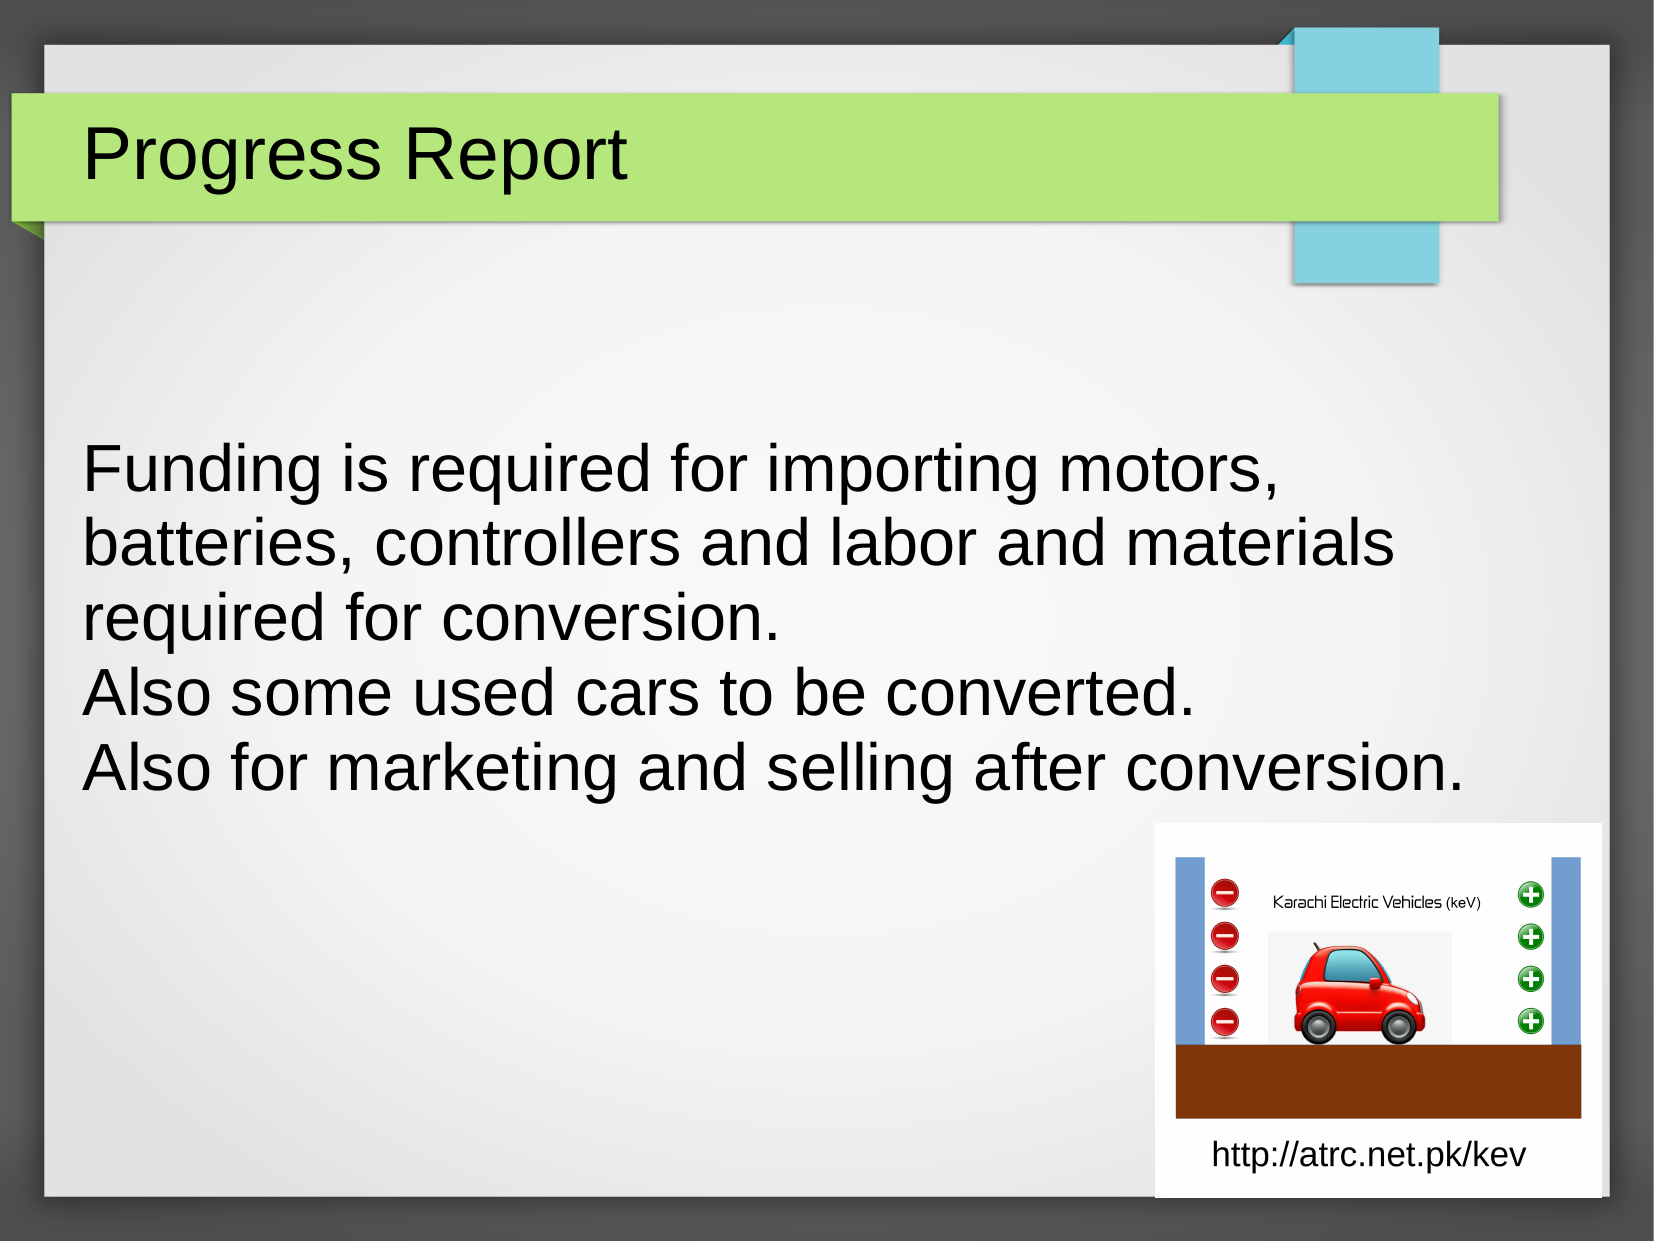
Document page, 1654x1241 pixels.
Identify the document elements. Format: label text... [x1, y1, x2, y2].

title Progress Report [82, 94, 1264, 213]
subtitle Funding is required for importing motors, batteries, controllers and labor and materials required for conversion. Also some used cars to be converted. Also for marketing and selling after conversion. [82, 295, 1571, 1015]
picture [0, 0, 1654, 1241]
